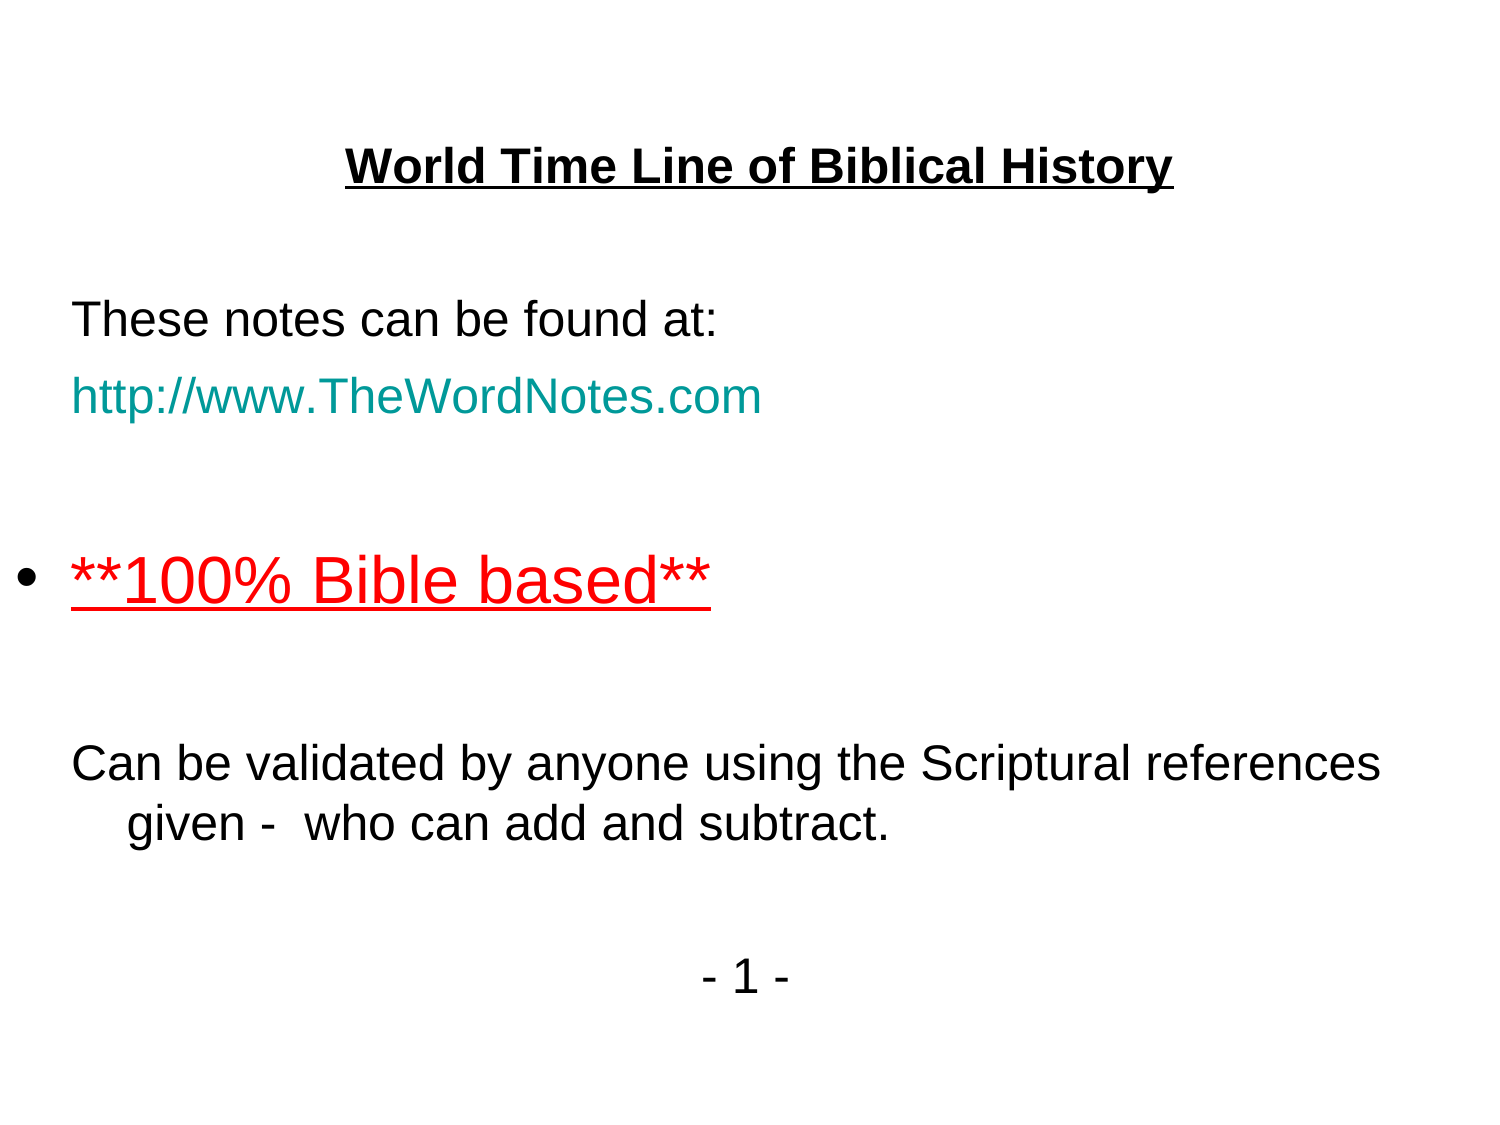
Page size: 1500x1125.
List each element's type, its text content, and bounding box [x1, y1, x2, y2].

list World Time Line of Biblical History These notes can be found at: http://www.TheWordNotes.com **100% Bible based** Can be validated by anyone using the Scriptural references given - who can add and subtract. - 1 - [0, 48, 1463, 1088]
